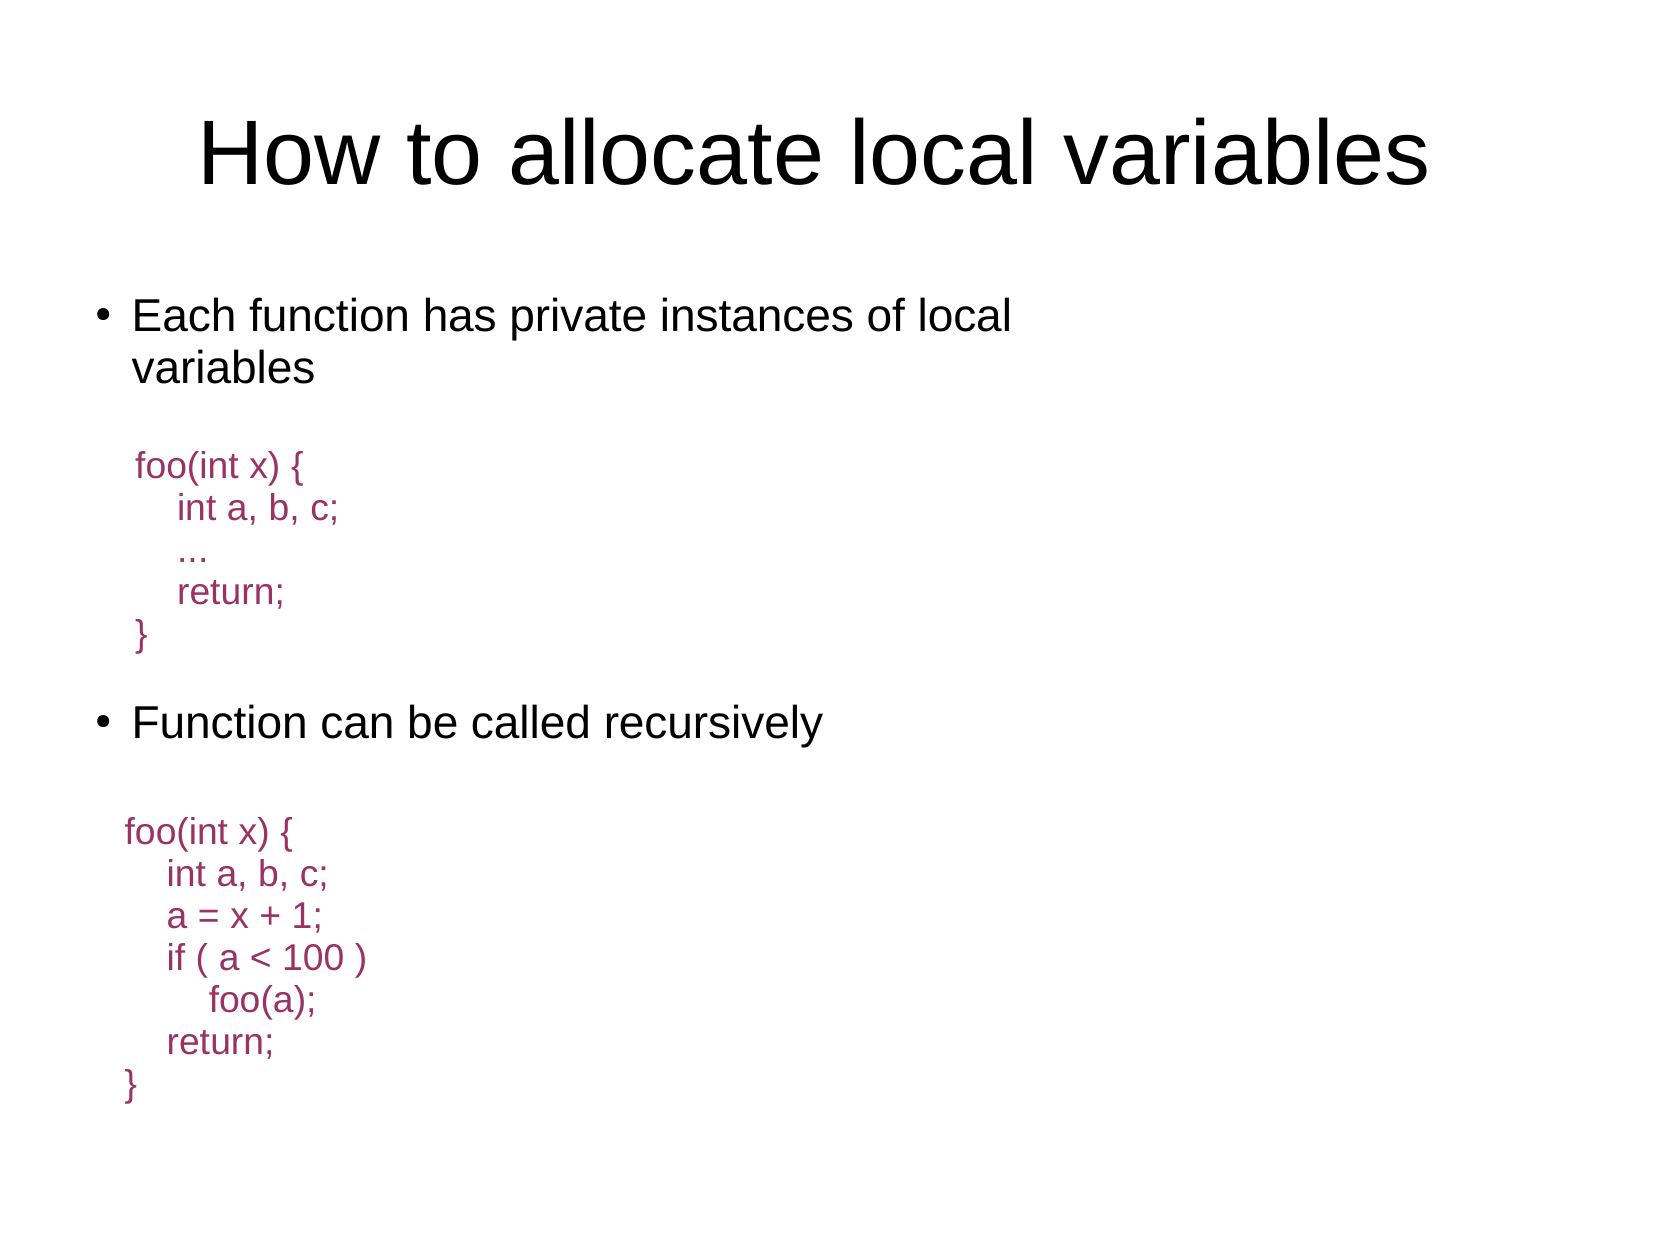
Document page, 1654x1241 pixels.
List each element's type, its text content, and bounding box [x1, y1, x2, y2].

list Each function has private instances of local variables foo(int x) { int a, b, c; ... return; } Function can be called recursively foo(int x) { int a, b, c; a = x + 1; if ( a < 100 ) foo(a); return; } [82, 290, 1571, 1109]
title How to allocate local variables [70, 49, 1559, 257]
